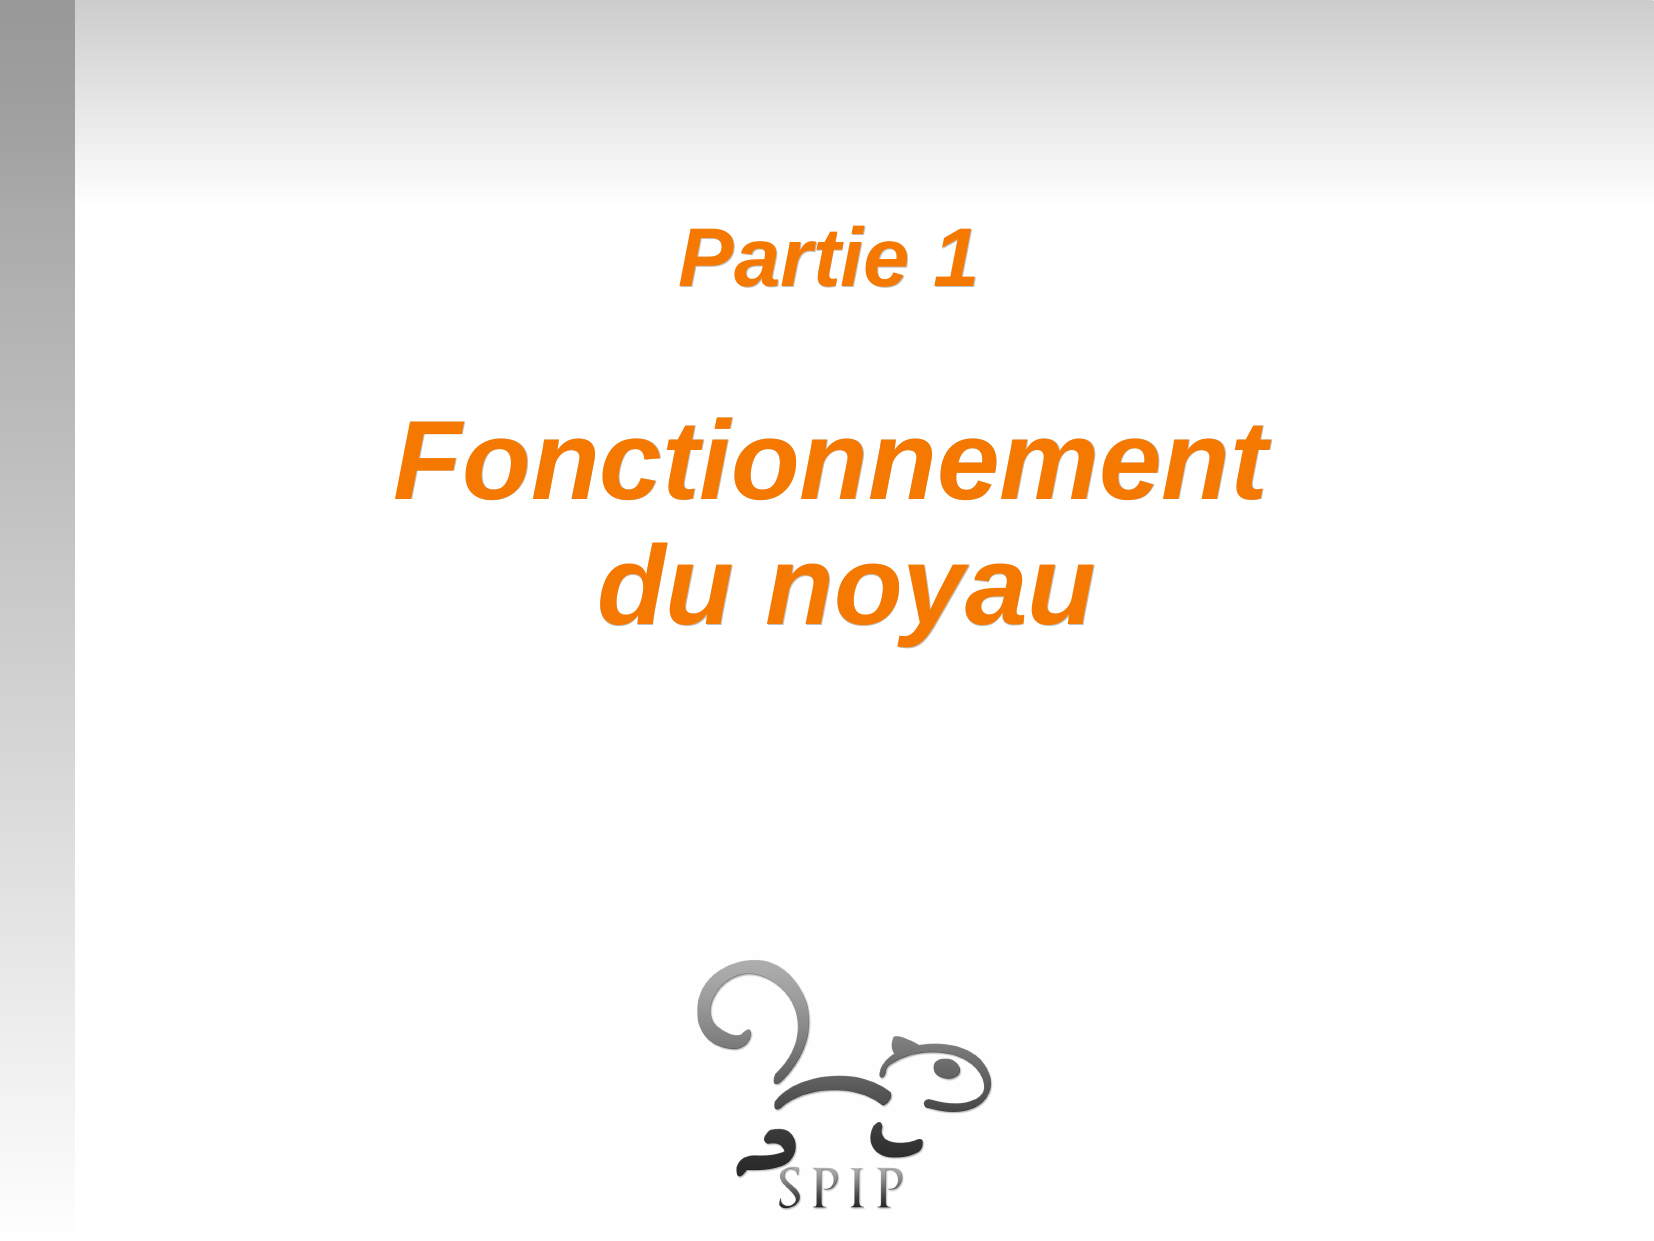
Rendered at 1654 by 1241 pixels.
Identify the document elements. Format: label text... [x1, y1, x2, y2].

picture [667, 938, 1022, 1211]
title Partie 1 Fonctionnement du noyau [123, 176, 1536, 777]
